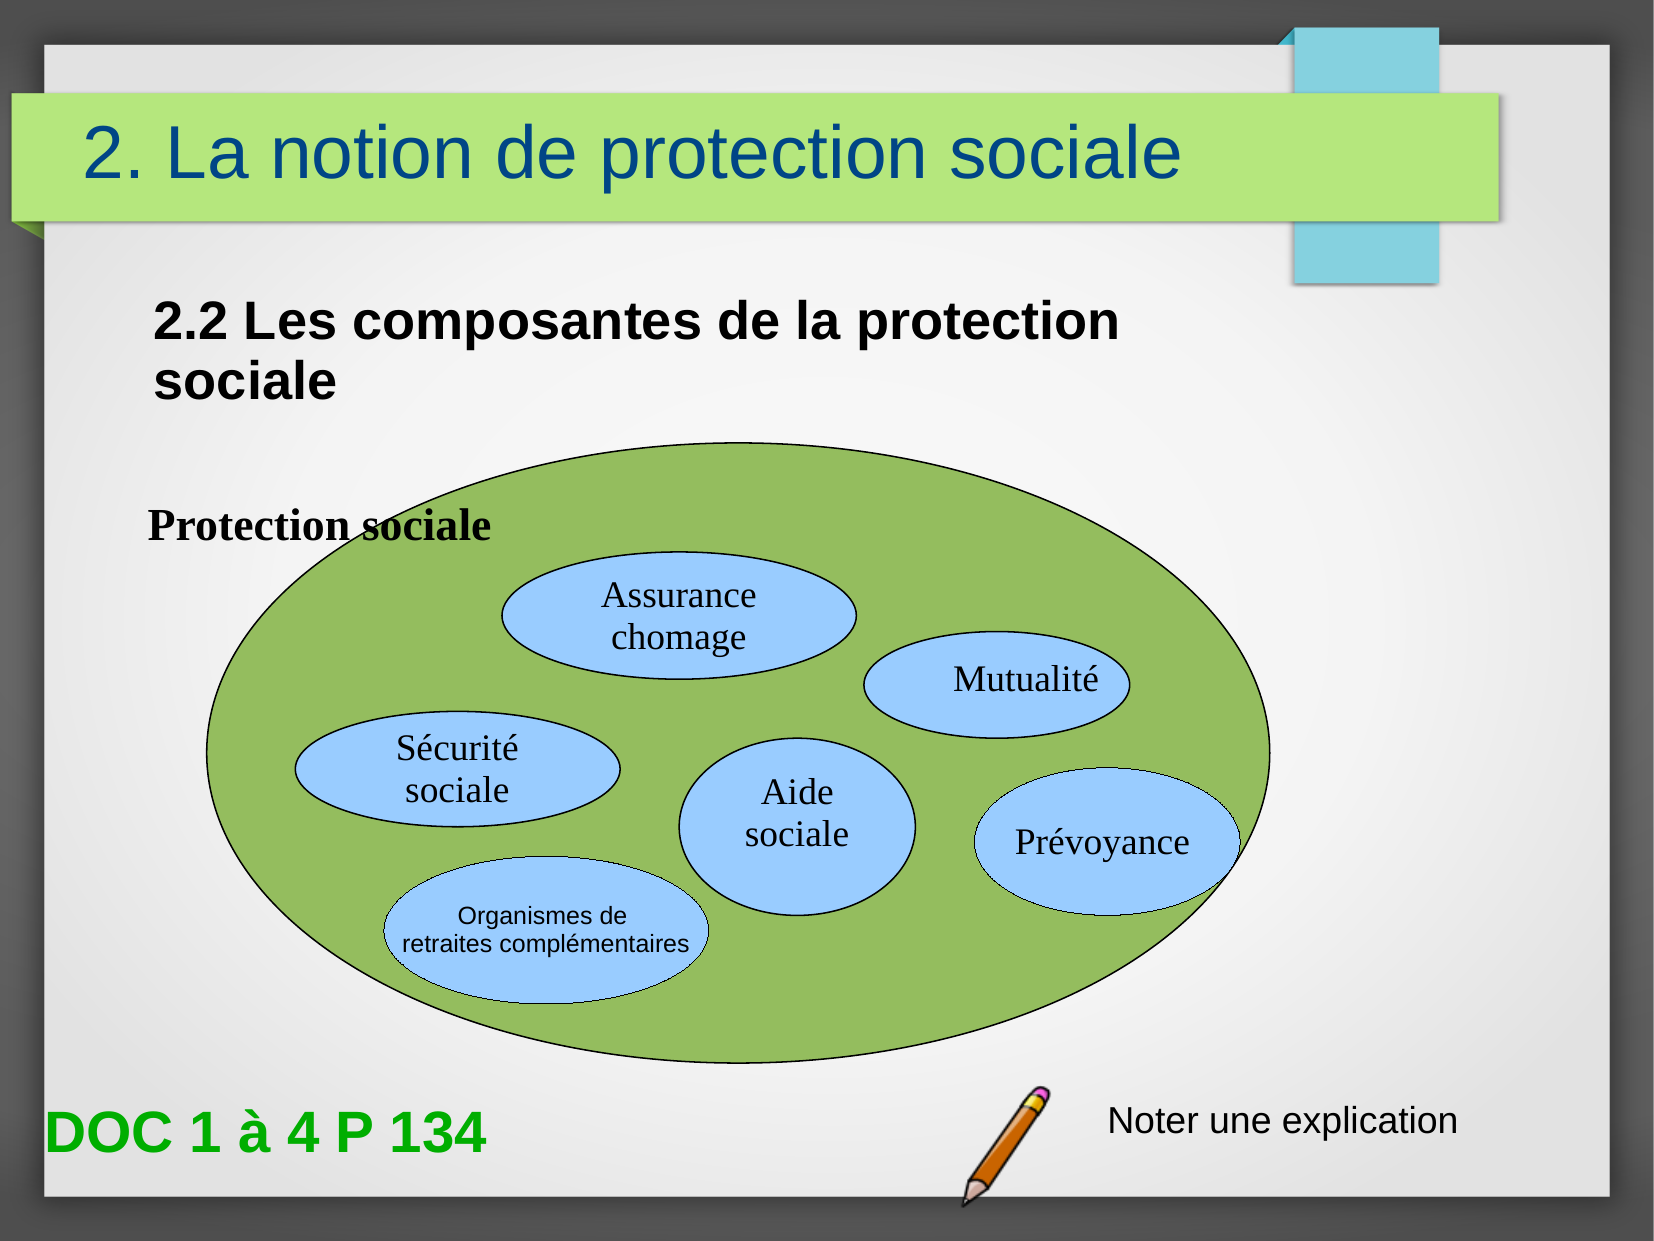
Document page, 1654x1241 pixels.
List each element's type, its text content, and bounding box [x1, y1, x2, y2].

text_box Sécurité sociale [342, 728, 573, 810]
title 2. La notion de protection sociale [82, 49, 1571, 257]
text_box Protection sociale [147, 489, 591, 562]
picture [0, 0, 1654, 1241]
text_box Prévoyance [974, 767, 1241, 916]
text_box Noter une explication [1092, 1092, 1595, 1150]
text_box Aide sociale [743, 767, 851, 859]
text_box Assurance chomage [553, 570, 805, 661]
text_box DOC 1 à 4 P 134 [29, 1092, 798, 1173]
text_box [206, 442, 1270, 1064]
text_box Mutualité [922, 620, 1130, 739]
text_box Organismes de retraites complémentaires [383, 856, 709, 1004]
list 2.2 Les composantes de la protection sociale [82, 290, 1571, 1109]
